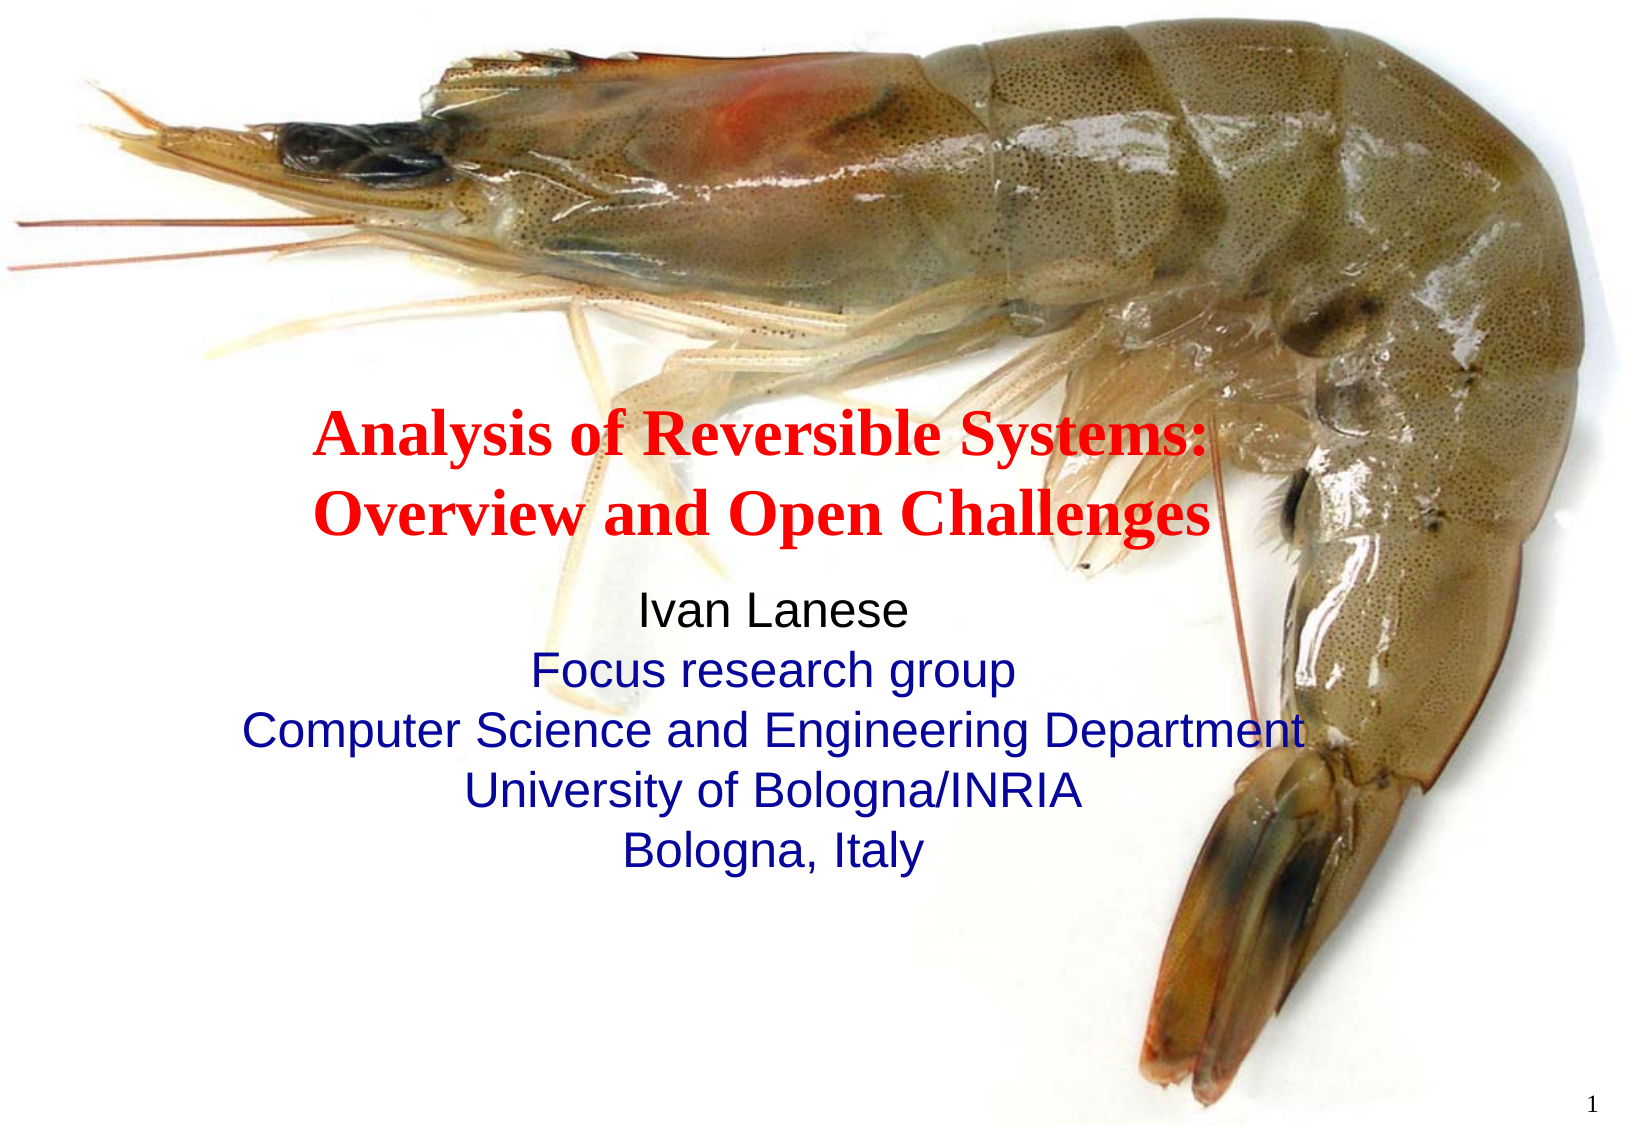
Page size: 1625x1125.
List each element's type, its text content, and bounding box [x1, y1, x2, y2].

title Analysis of Reversible Systems: Overview and Open Challenges [236, 448, 1288, 557]
picture [0, 0, 1625, 1125]
text_box Ivan Lanese Focus research group Computer Science and Engineering Department University of Bologna/INRIA Bologna, Italy [223, 570, 1324, 761]
